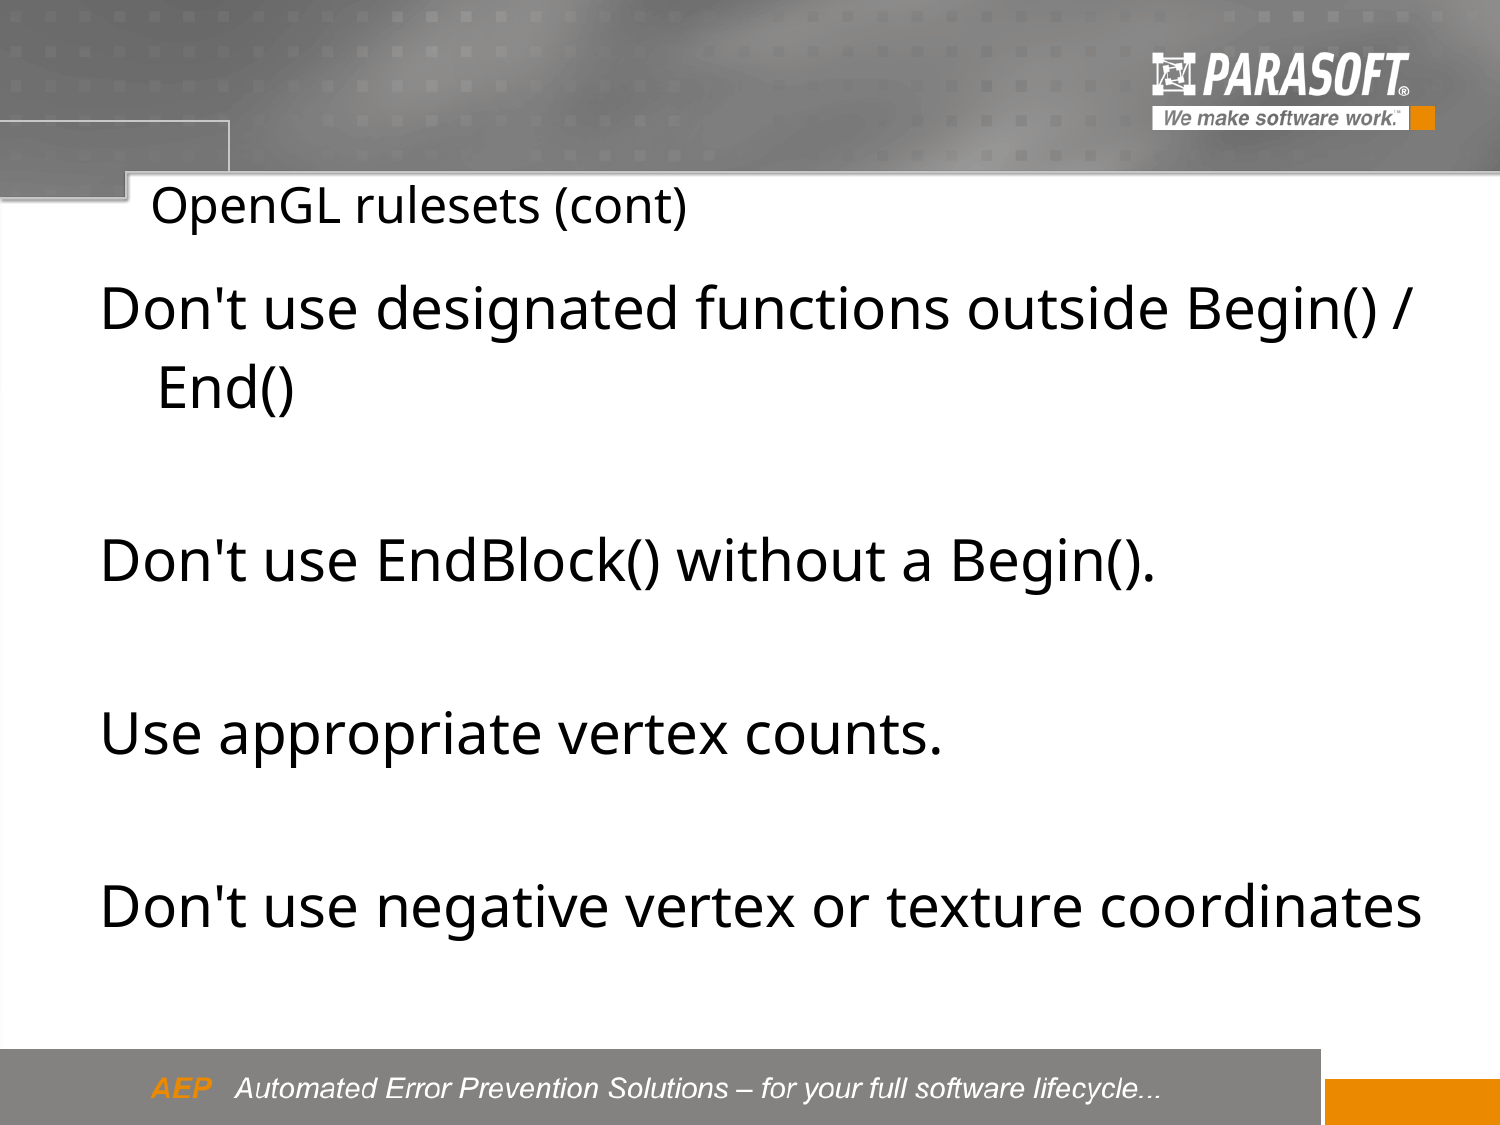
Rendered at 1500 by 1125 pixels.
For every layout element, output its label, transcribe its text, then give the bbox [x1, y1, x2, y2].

list Don't use designated functions outside Begin() / End() Don't use EndBlock() without a Begin(). Use appropriate vertex counts. Don't use negative vertex or texture coordinates [99, 267, 1450, 995]
picture [0, 0, 1500, 1125]
title OpenGL rulesets (cont) [150, 173, 1426, 235]
